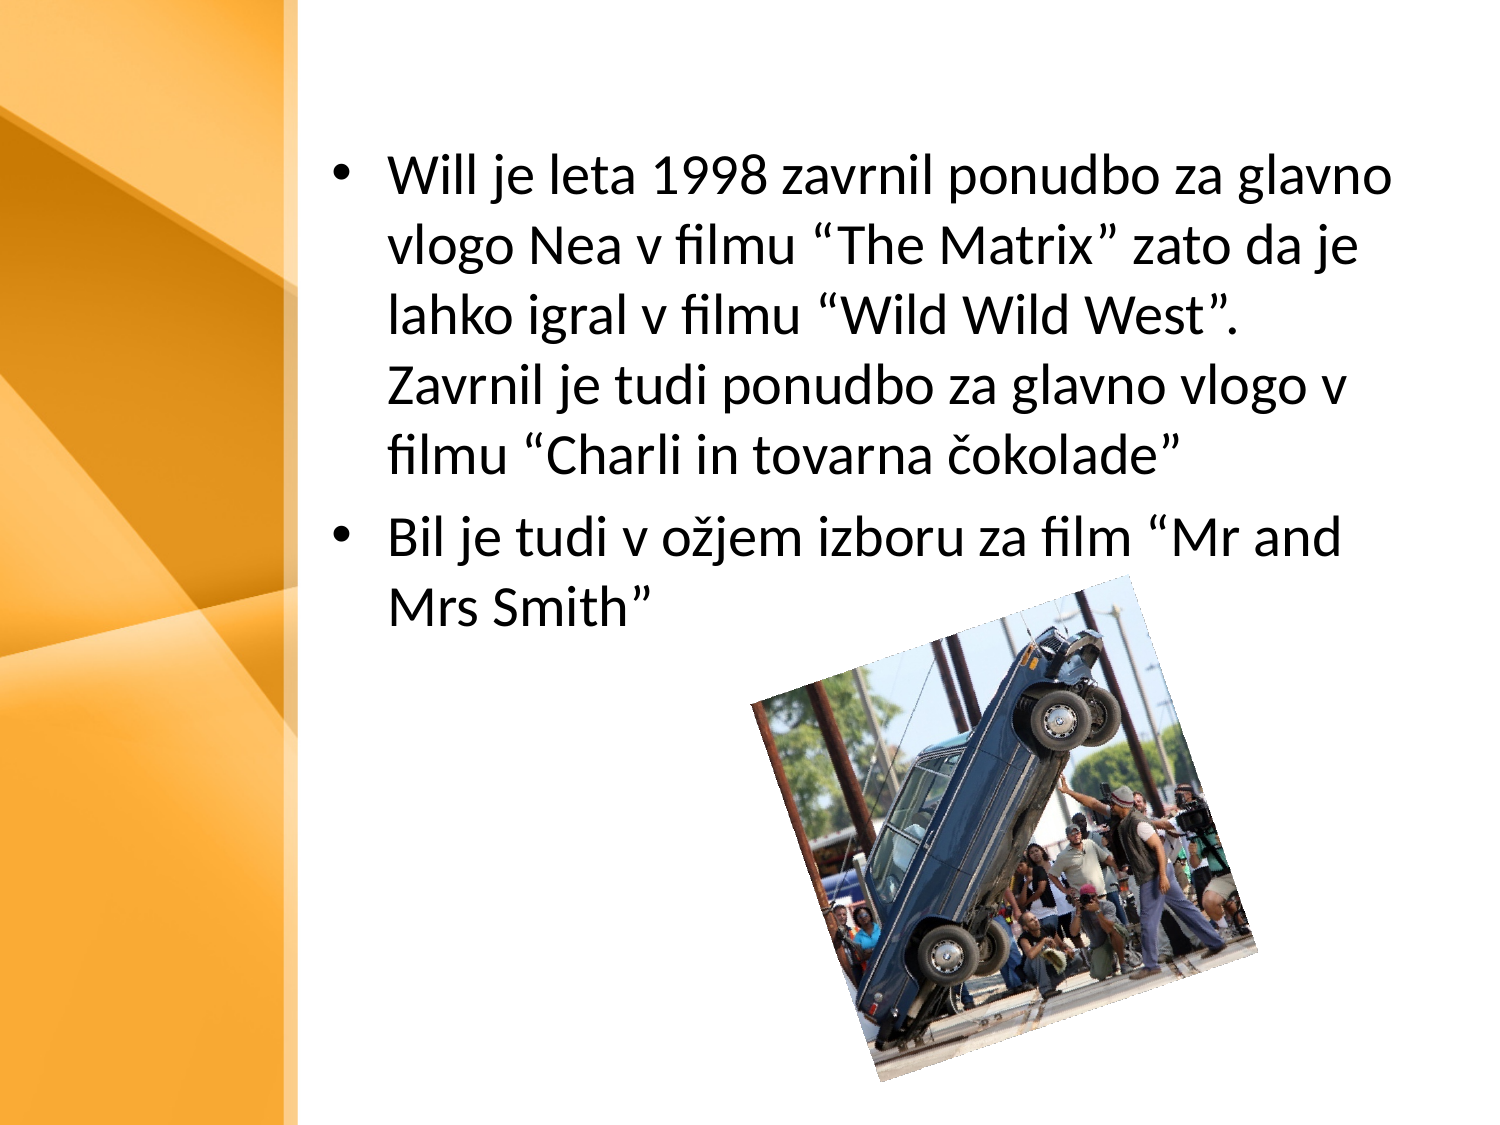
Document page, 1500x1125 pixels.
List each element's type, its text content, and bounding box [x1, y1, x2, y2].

picture [0, 0, 1500, 1125]
list Will je leta 1998 zavrnil ponudbo za glavno vlogo Nea v filmu “The Matrix” zato da je lahko igral v filmu “Wild Wild West”. Zavrnil je tudi ponudbo za glavno vlogo v filmu “Charli in tovarna čokolade” Bil je tudi v ožjem izboru za film “Mr and Mrs Smith” [316, 128, 1425, 1005]
